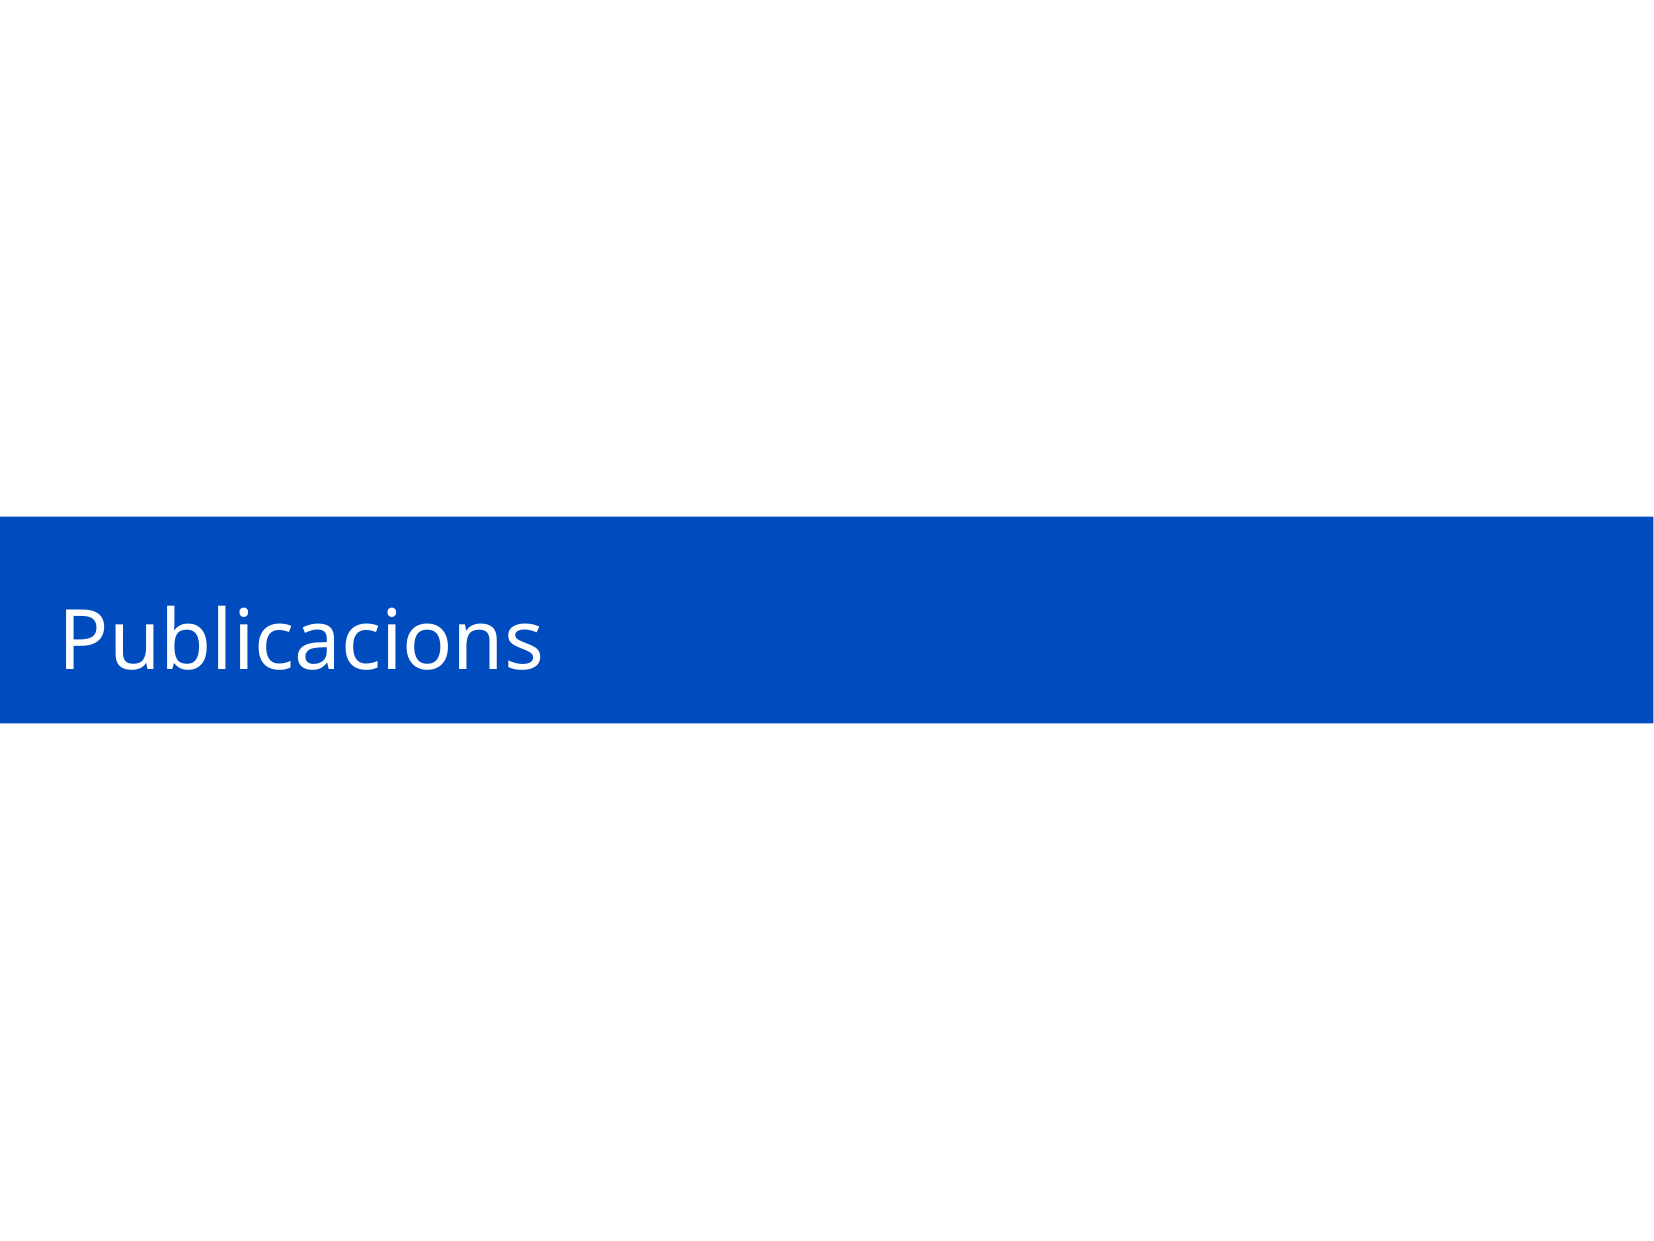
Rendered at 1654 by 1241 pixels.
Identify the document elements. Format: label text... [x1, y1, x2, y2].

title Publicacions [59, 546, 1595, 694]
